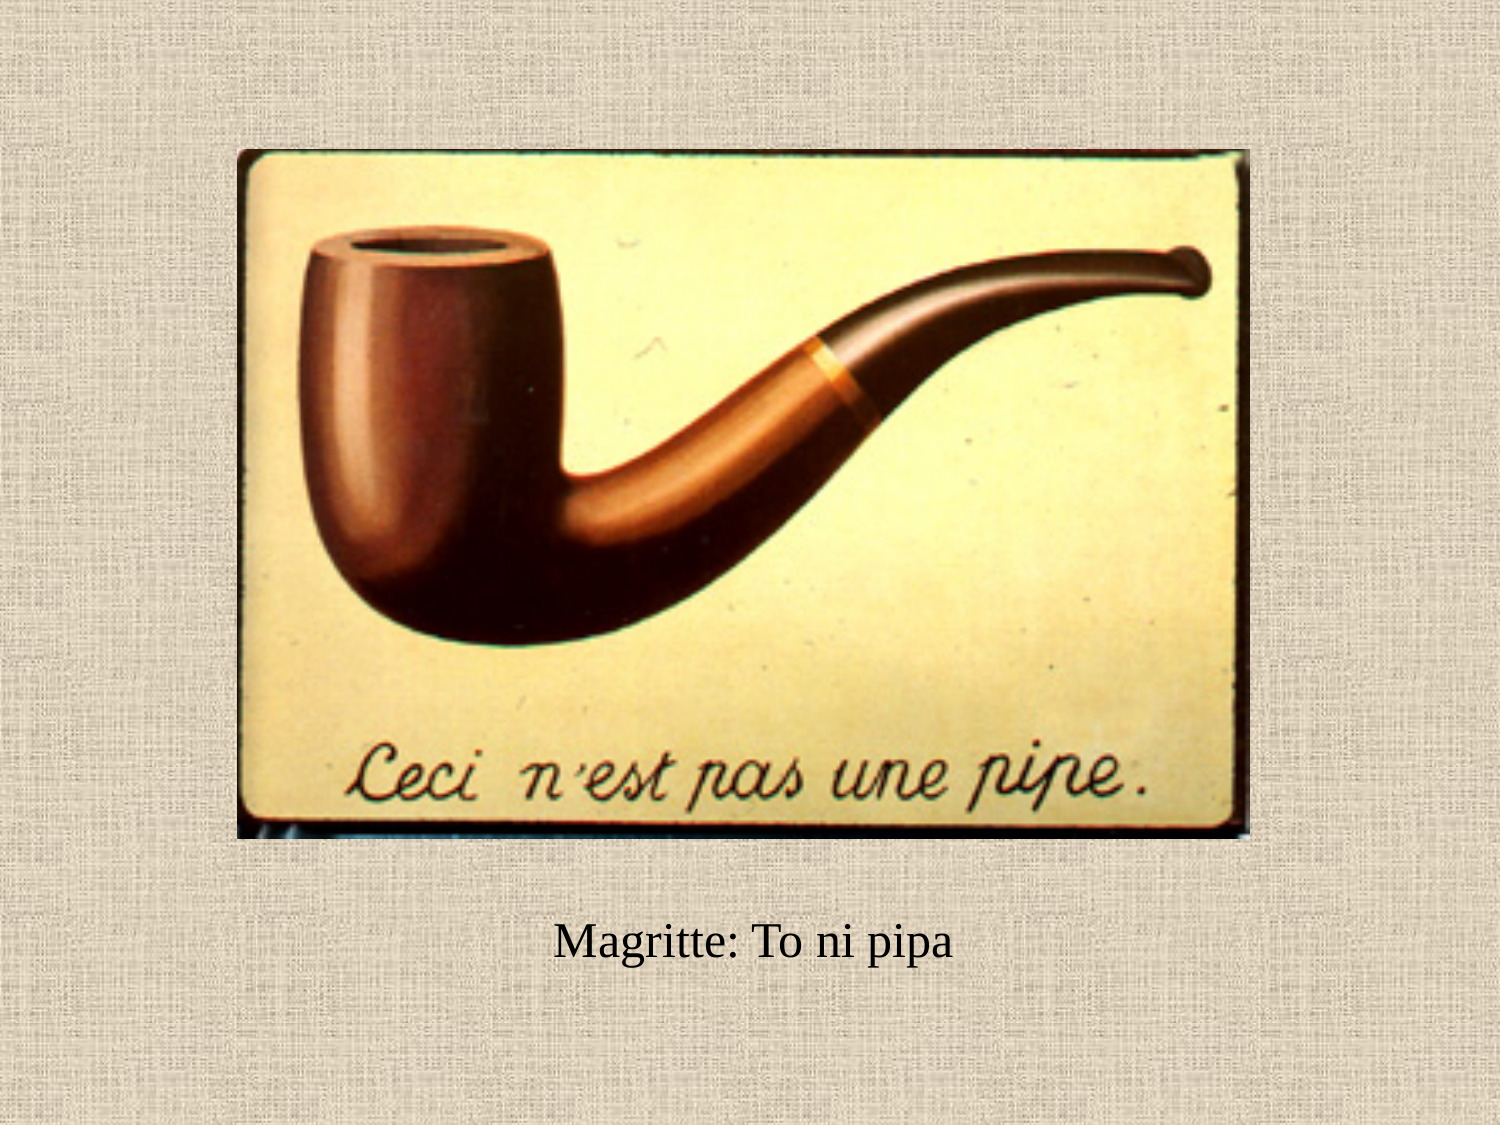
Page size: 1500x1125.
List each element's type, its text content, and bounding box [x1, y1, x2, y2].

picture [0, 0, 1500, 1125]
text_box Magritte: To ni pipa [539, 899, 970, 975]
